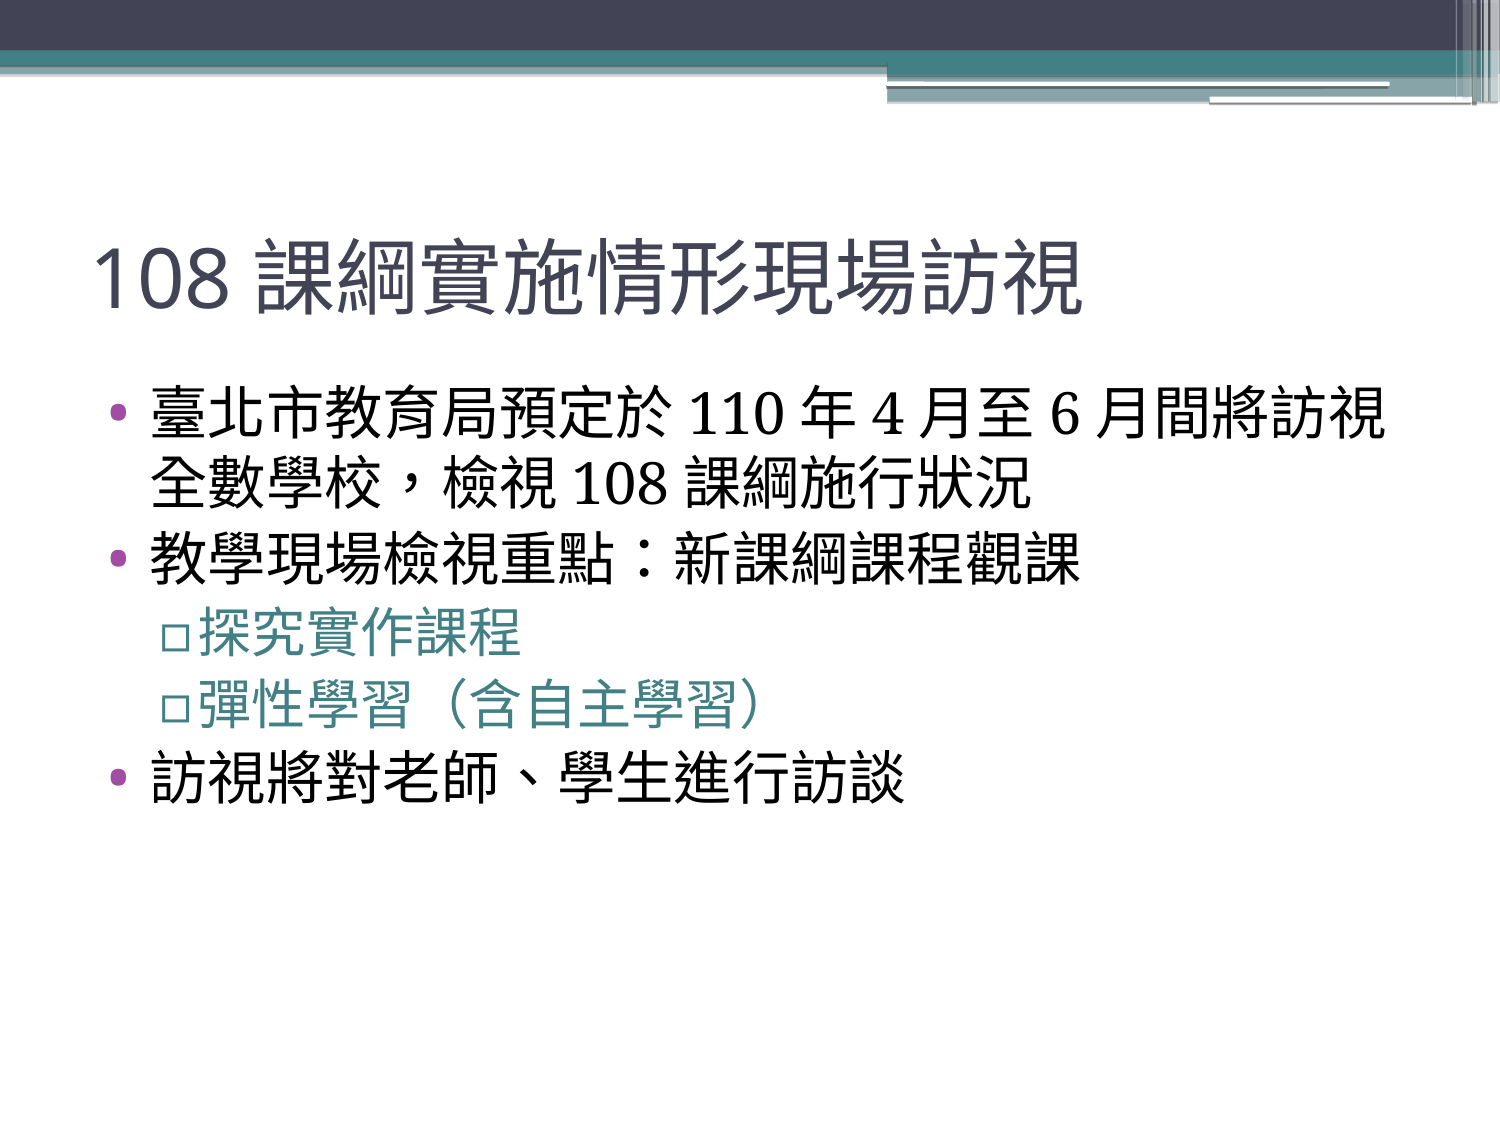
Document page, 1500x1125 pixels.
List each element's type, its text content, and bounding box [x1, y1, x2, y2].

title 108課綱實施情形現場訪視 [75, 187, 1425, 363]
list 臺北市教育局預定於110年4月至6月間將訪視全數學校，檢視108課綱施行狀況 教學現場檢視重點：新課綱課程觀課 探究實作課程 彈性學習（含自主學習） 訪視將對老師、學生進行訪談 [75, 368, 1425, 1079]
